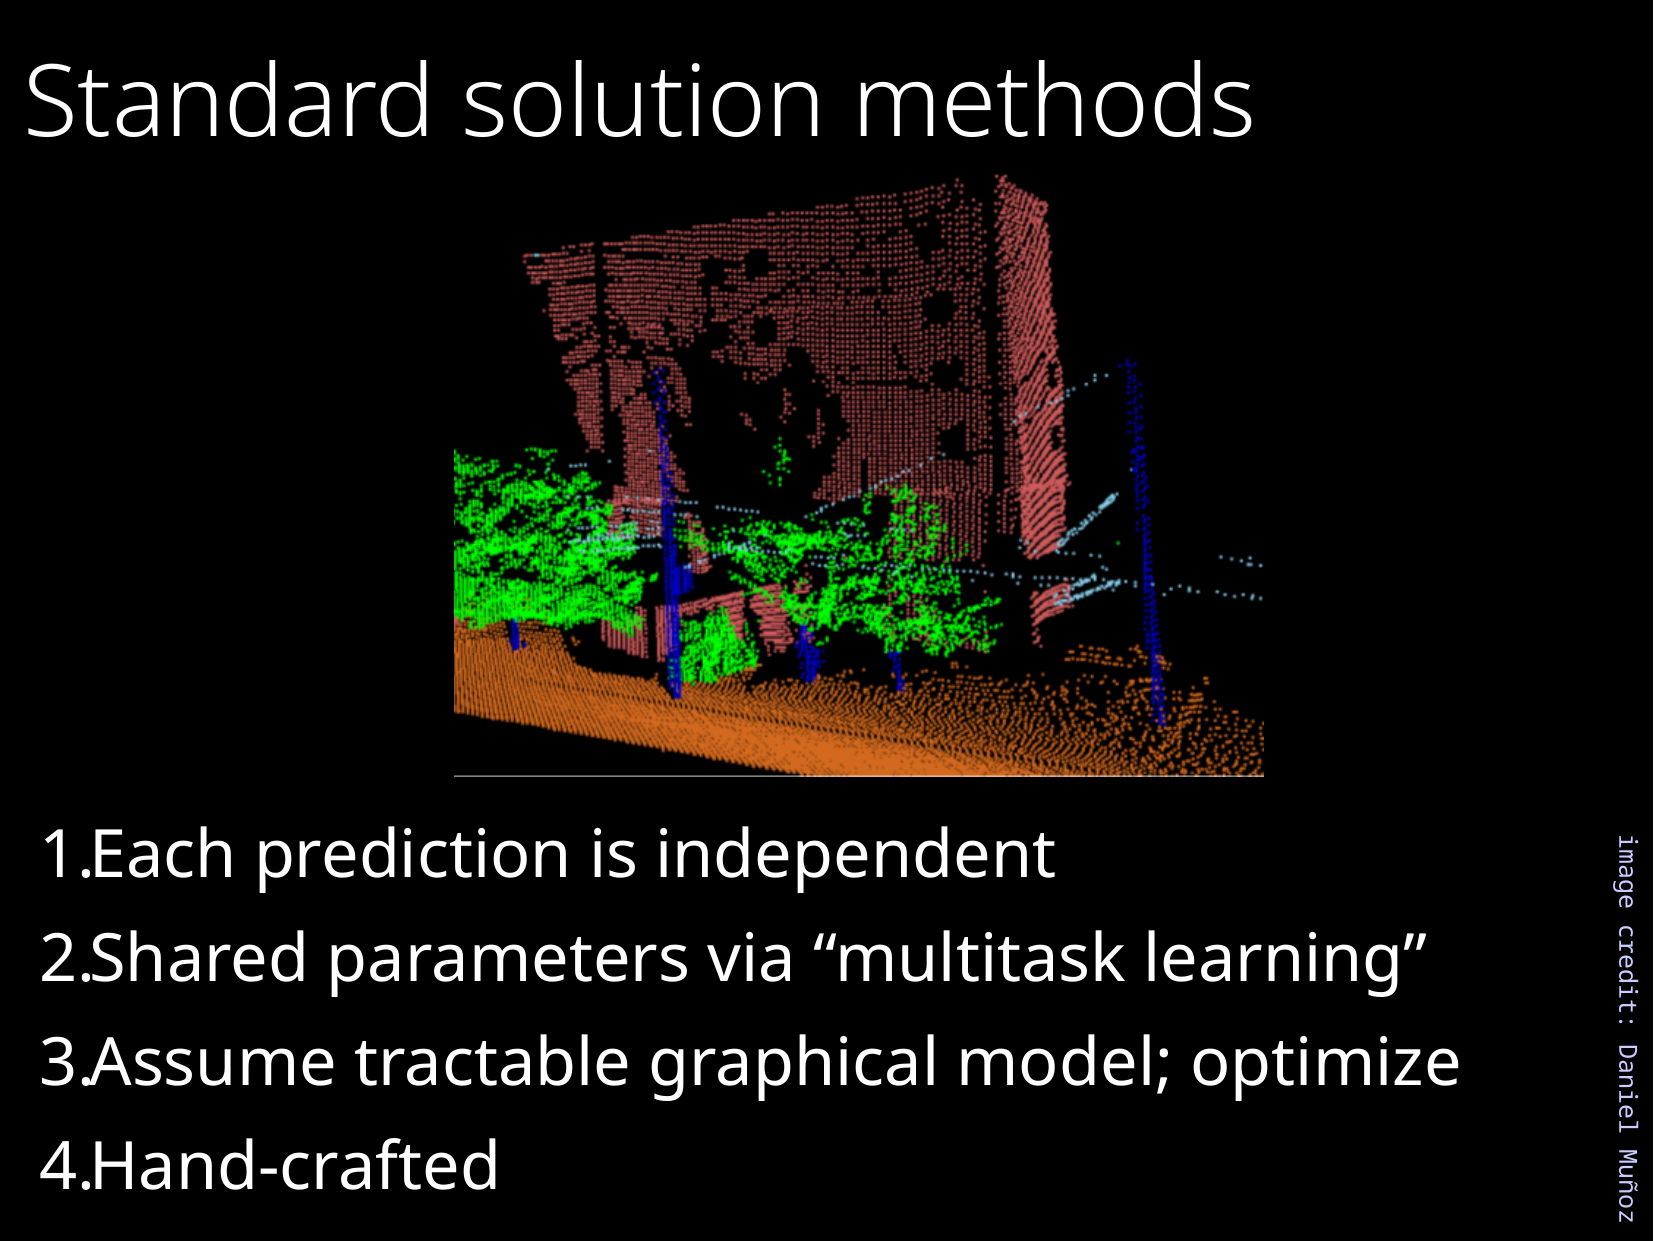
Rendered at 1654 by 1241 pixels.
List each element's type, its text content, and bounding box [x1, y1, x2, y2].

text_box image credit: Daniel Muñoz [1616, 834, 1647, 1225]
title Standard solution methods [23, 25, 1630, 171]
list Each prediction is independent Shared parameters via “multitask learning” Assume tractable graphical model; optimize Hand-crafted [23, 805, 1630, 1215]
picture [454, 166, 1264, 777]
